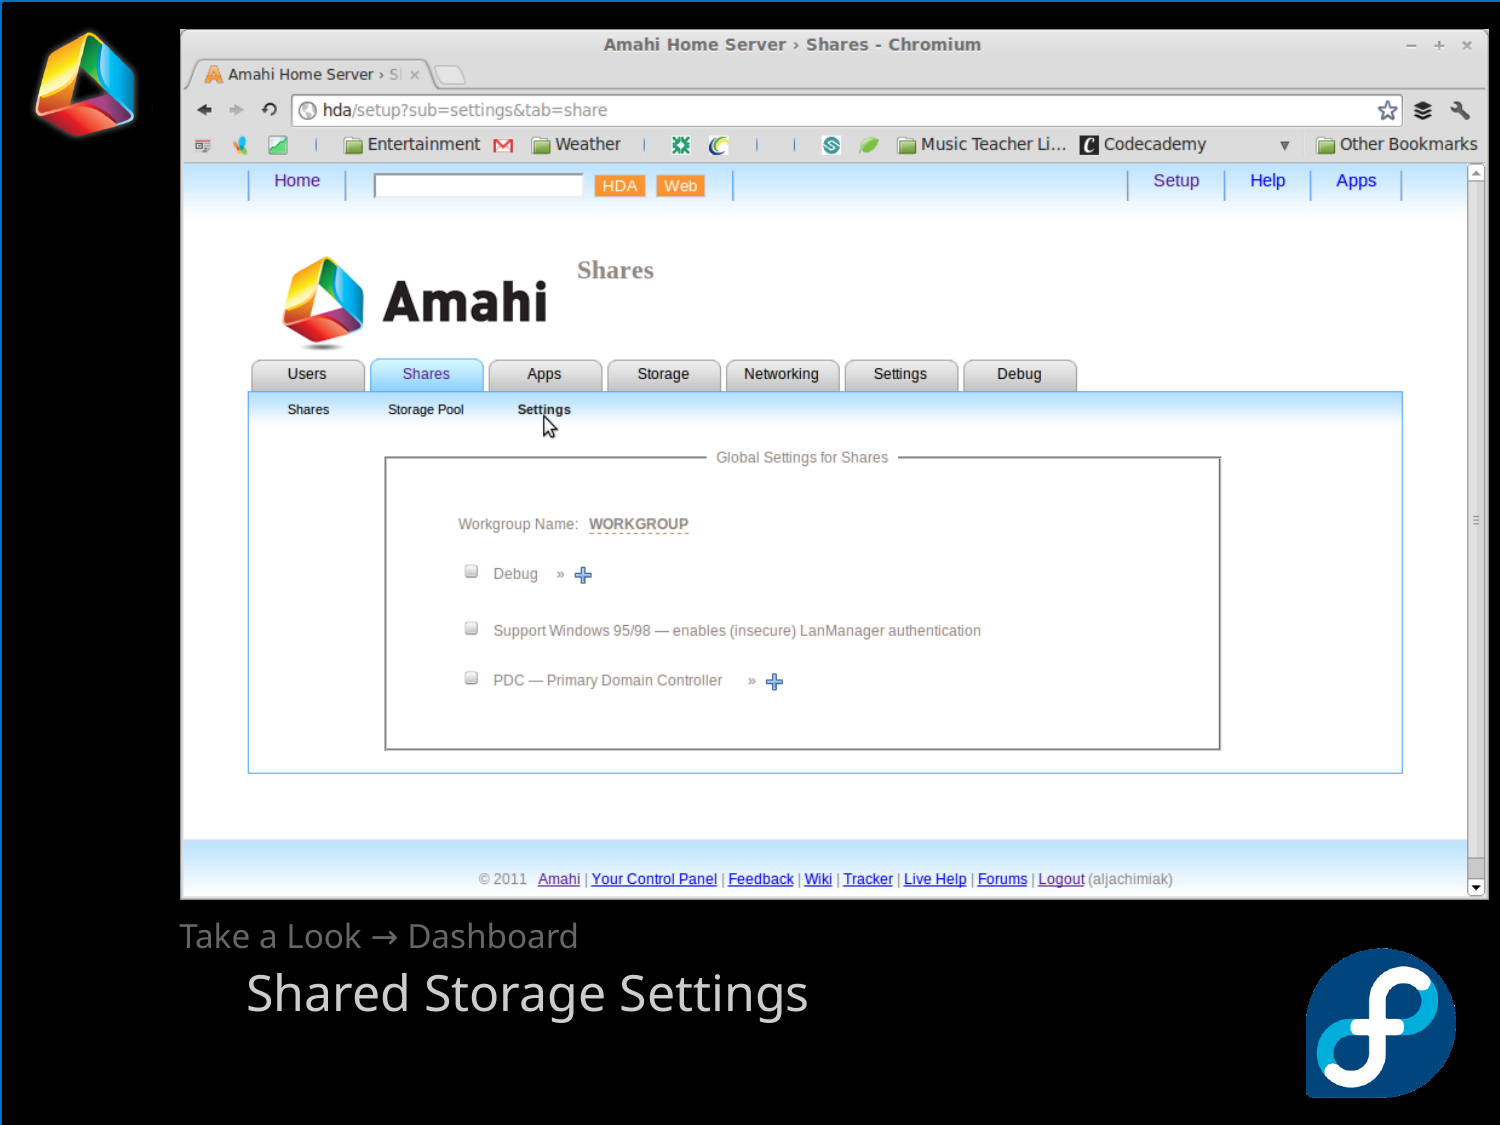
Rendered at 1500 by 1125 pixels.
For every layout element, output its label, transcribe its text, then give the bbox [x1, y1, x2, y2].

picture [180, 29, 1489, 901]
picture [1306, 948, 1456, 1099]
text_box Take a Look → Dashboard Shared Storage Settings [156, 905, 1207, 1061]
text_box [0, 0, 1500, 1125]
picture [9, 26, 153, 158]
